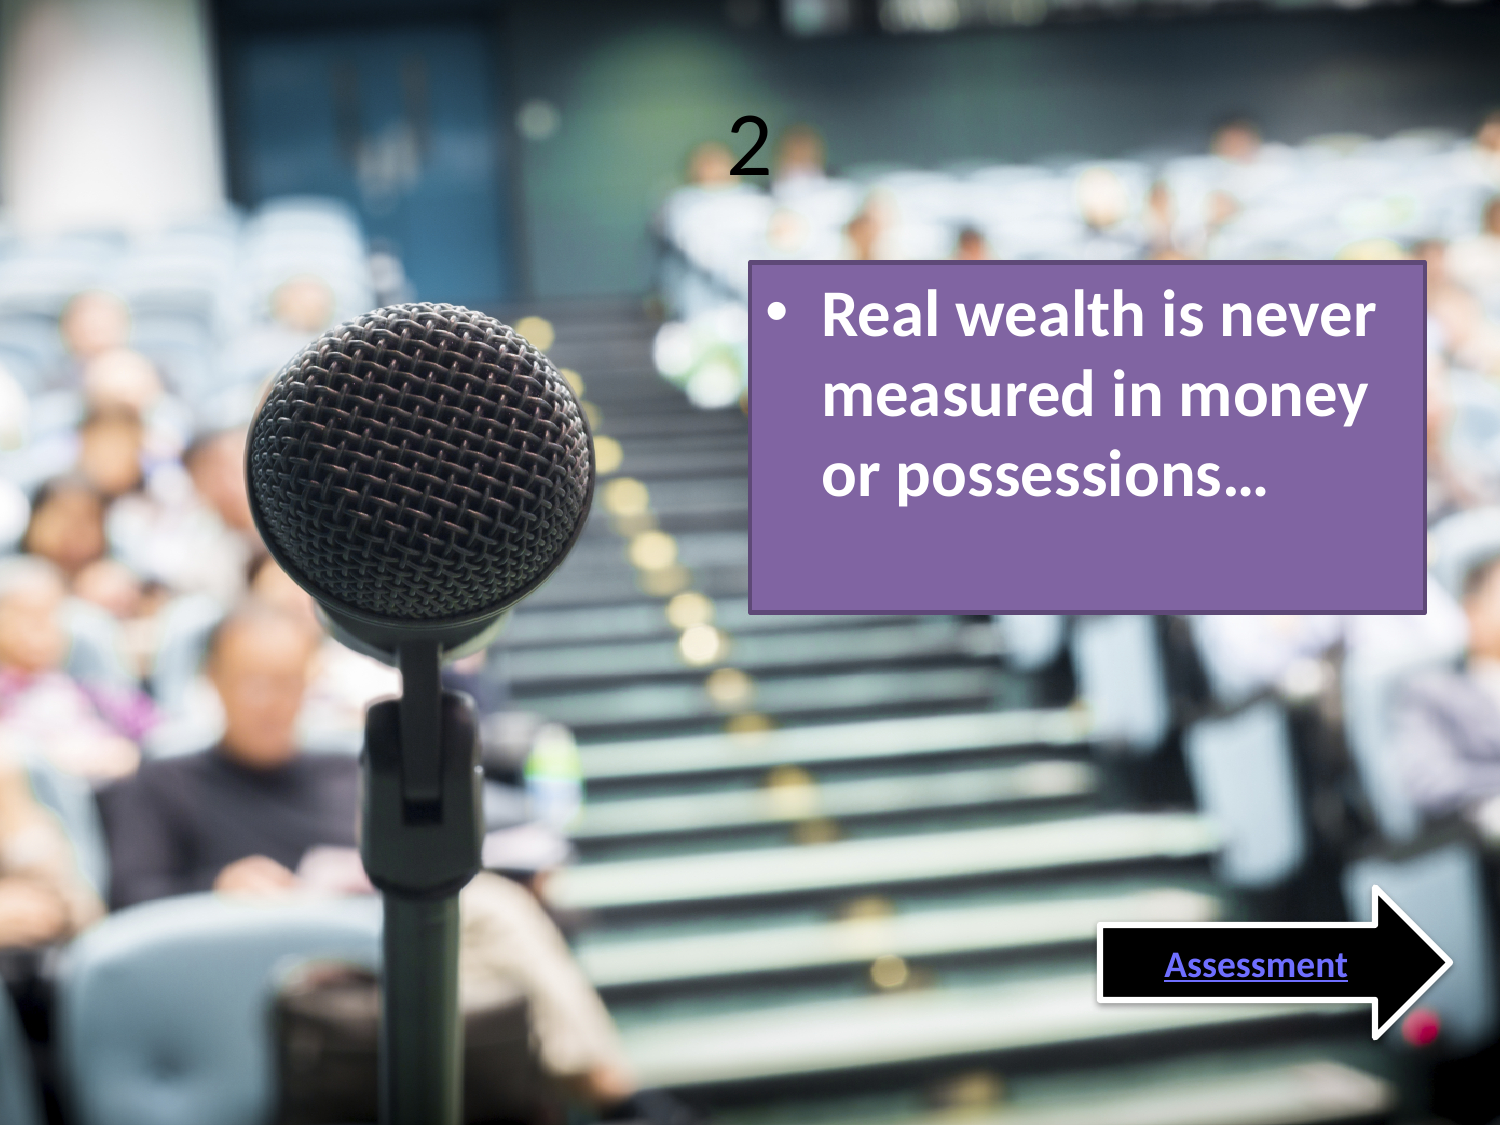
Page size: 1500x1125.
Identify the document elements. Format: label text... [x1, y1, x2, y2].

list Real wealth is never measured in money or possessions… [750, 262, 1425, 613]
text_box Assessment [1100, 887, 1451, 1038]
title 2 [75, 45, 1425, 233]
picture [0, 0, 1500, 1125]
